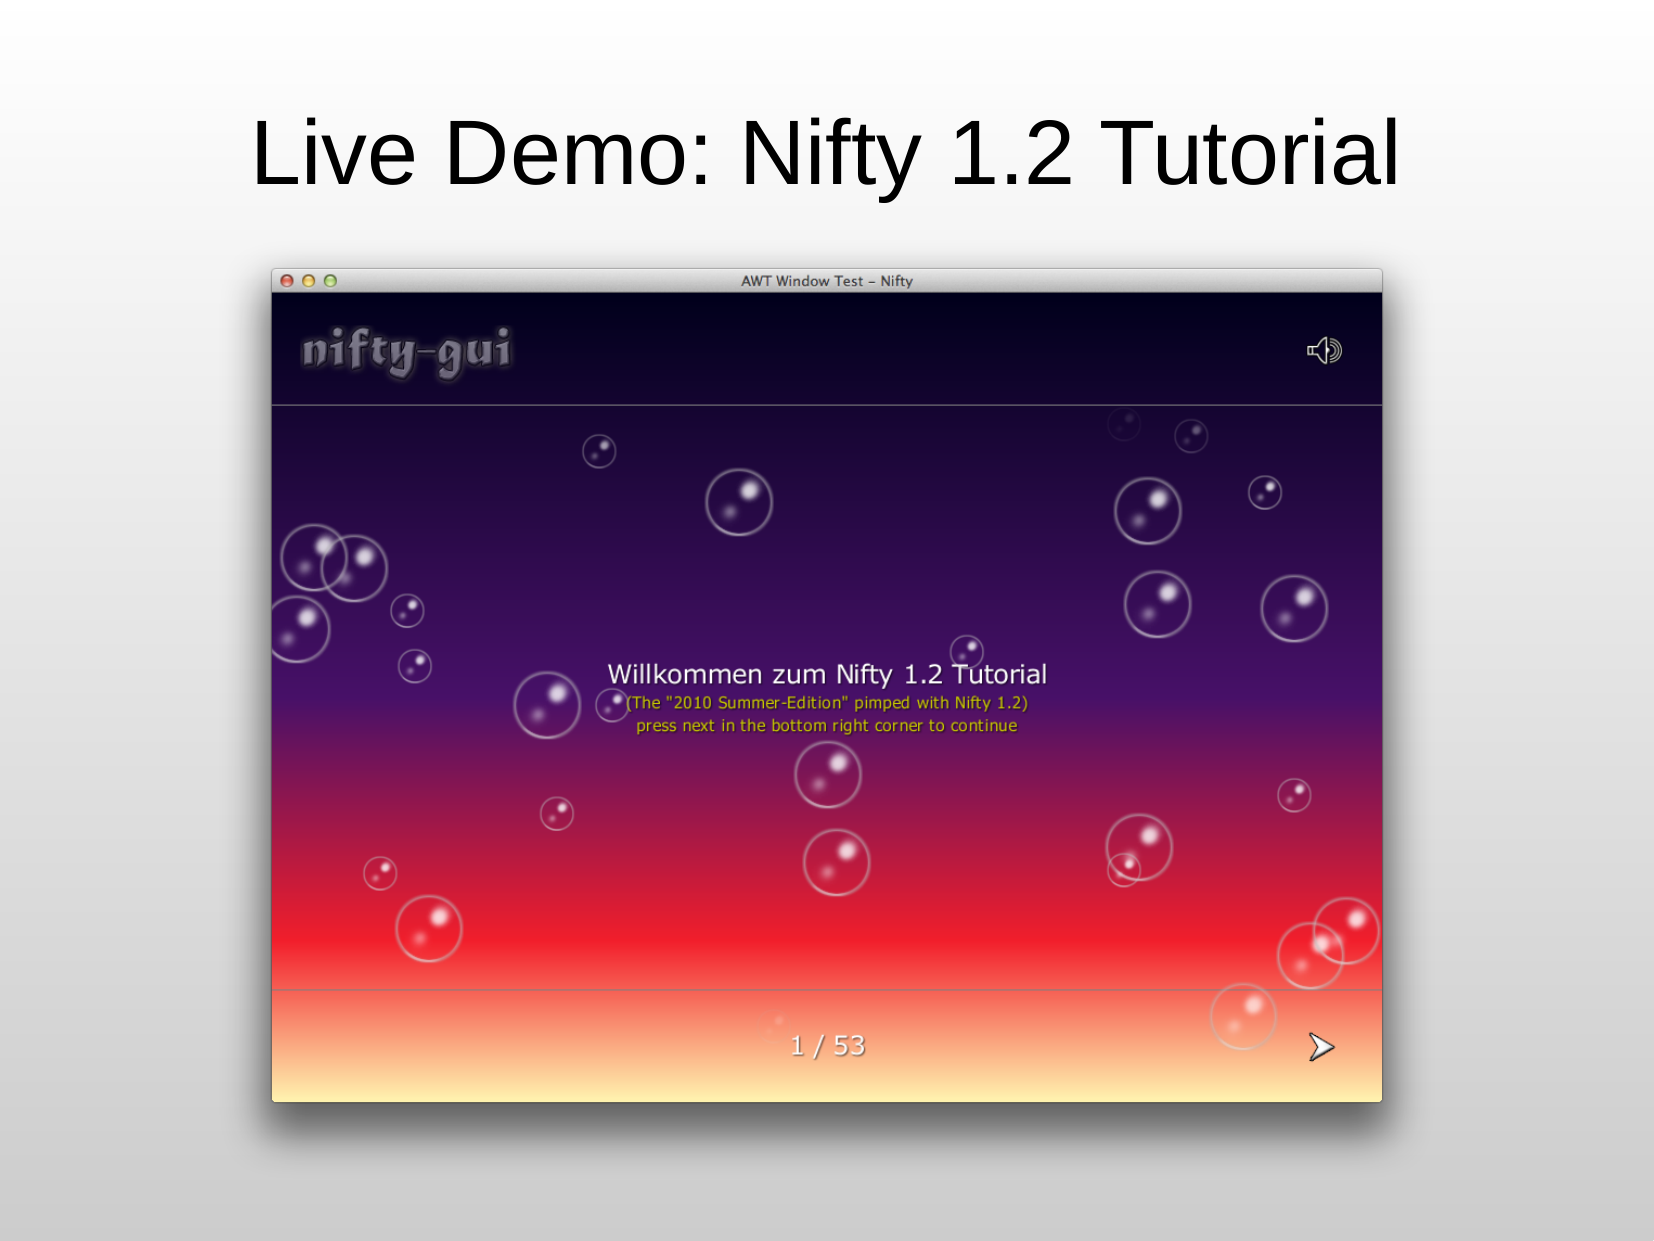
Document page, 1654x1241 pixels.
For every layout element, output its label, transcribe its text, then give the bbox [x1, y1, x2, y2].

picture [210, 231, 1444, 1188]
title Live Demo: Nifty 1.2 Tutorial [82, 49, 1571, 257]
